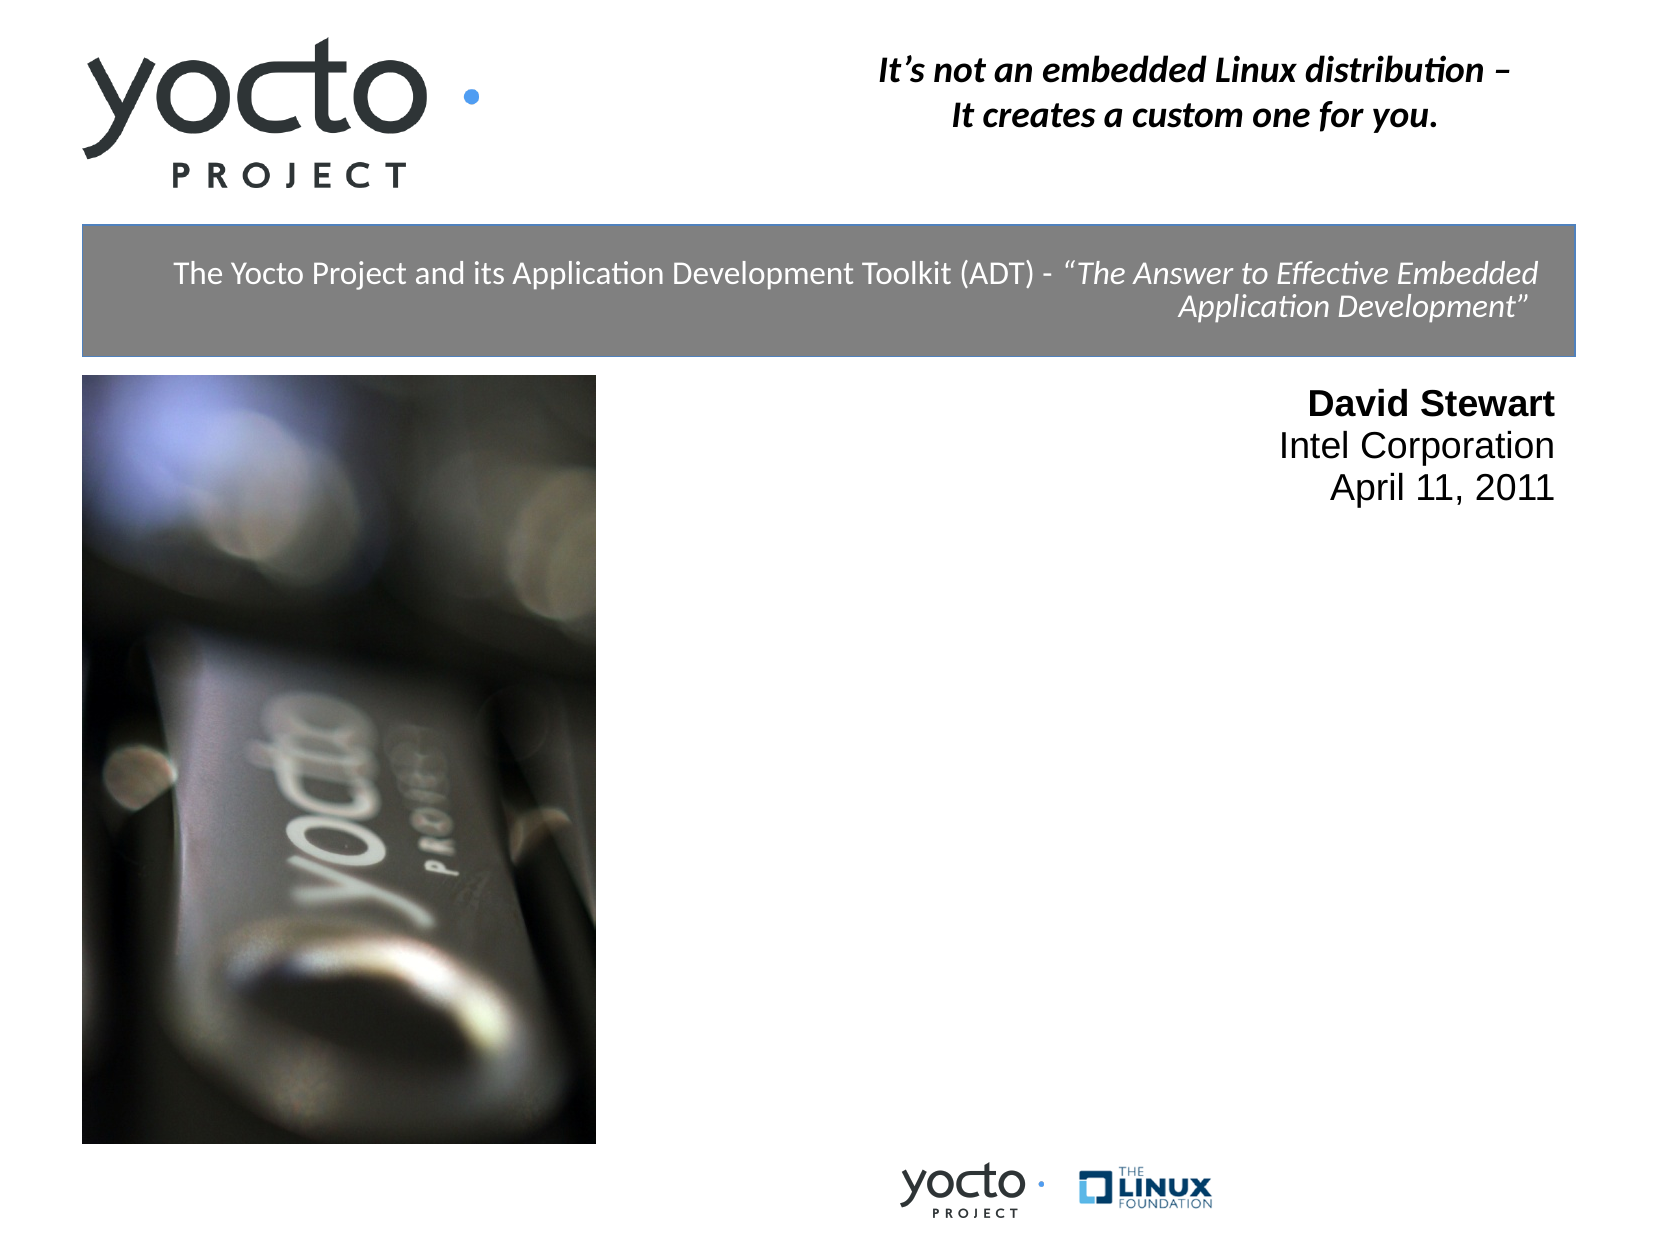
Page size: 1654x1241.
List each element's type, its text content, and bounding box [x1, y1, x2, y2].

picture [82, 375, 596, 1144]
picture [900, 1162, 1044, 1218]
text_box David Stewart Intel Corporation April 11, 2011 [1007, 375, 1571, 518]
title The Yocto Project and its Application Development Toolkit (ADT) - “The Answer to Effective Embedded Application Development” [47, 226, 1540, 358]
picture [1075, 1162, 1215, 1211]
picture [82, 37, 479, 188]
